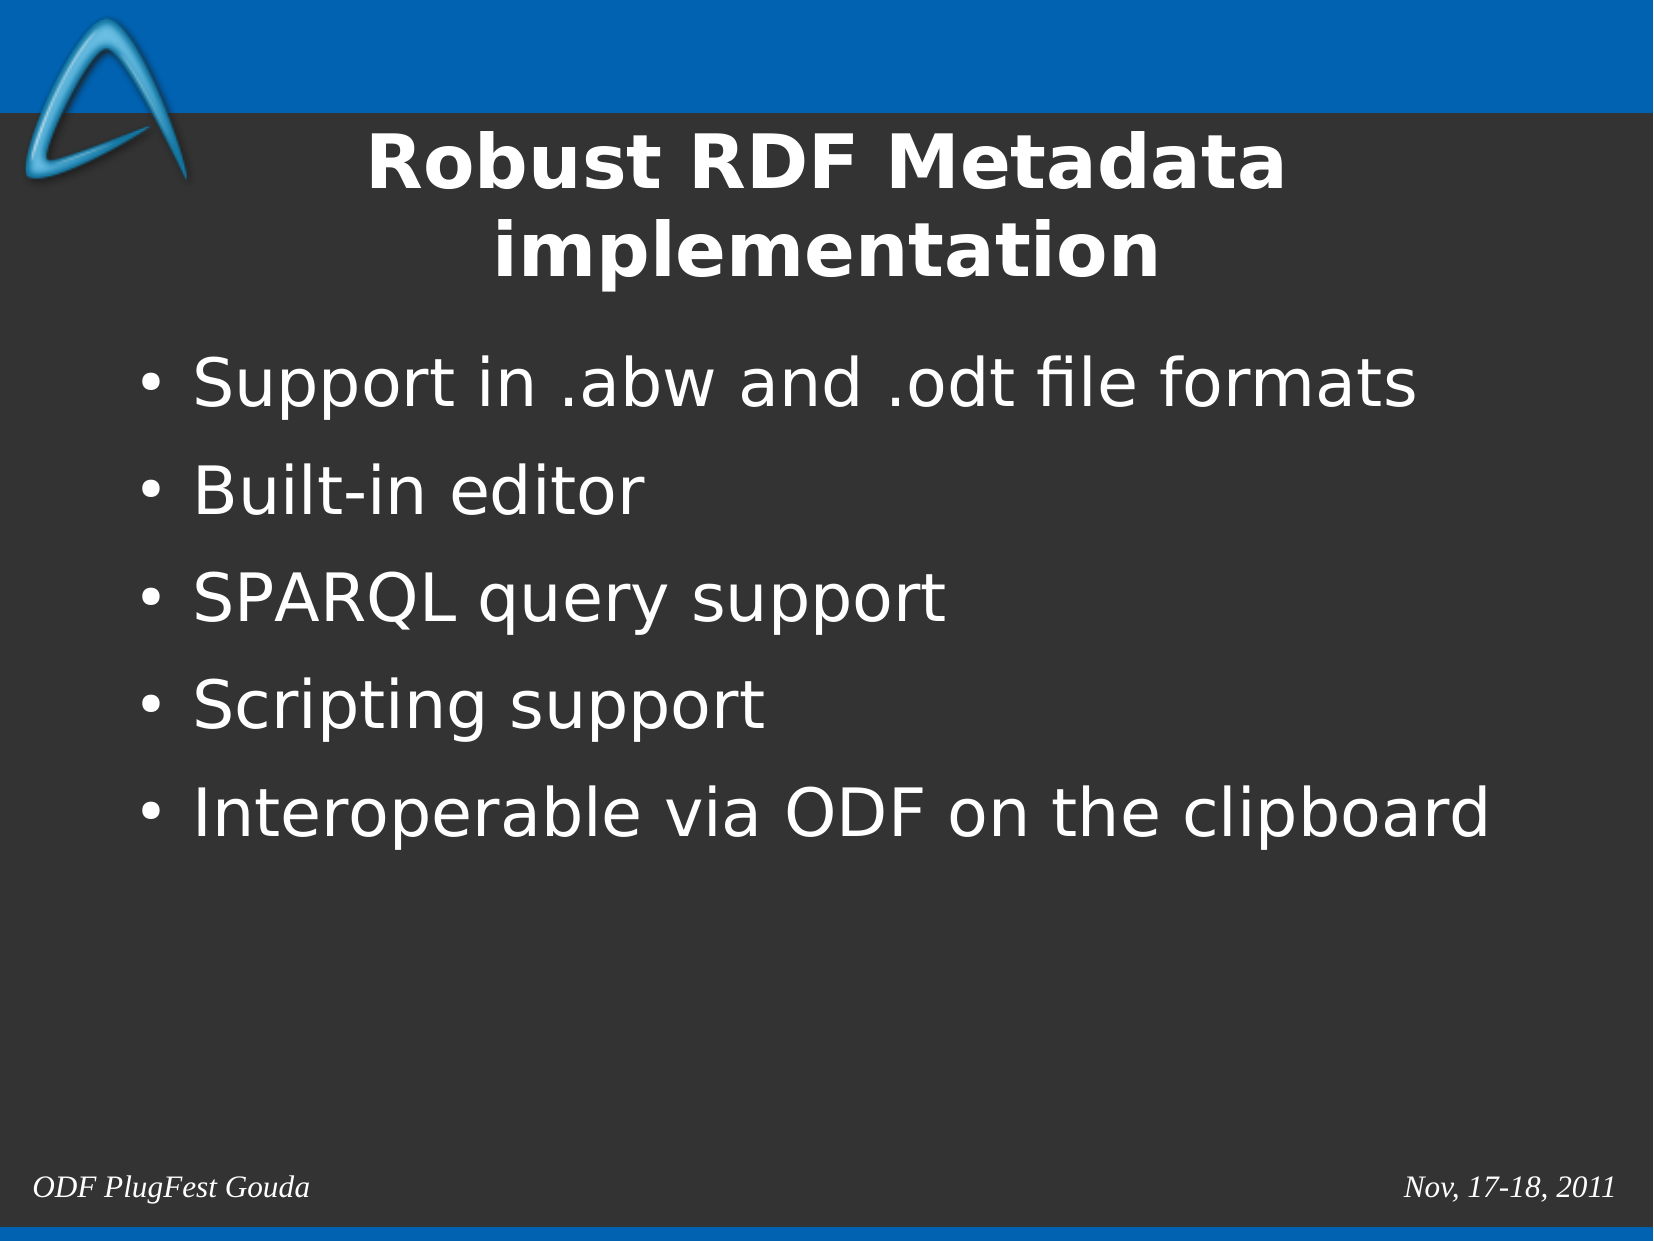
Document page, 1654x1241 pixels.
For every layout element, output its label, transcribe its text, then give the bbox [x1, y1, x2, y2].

list Support in .abw and .odt file formats Built-in editor SPARQL query support Scripting support Interoperable via ODF on the clipboard [121, 344, 1533, 1127]
title Robust RDF Metadata implementation [121, 102, 1533, 310]
picture [5, 5, 204, 194]
